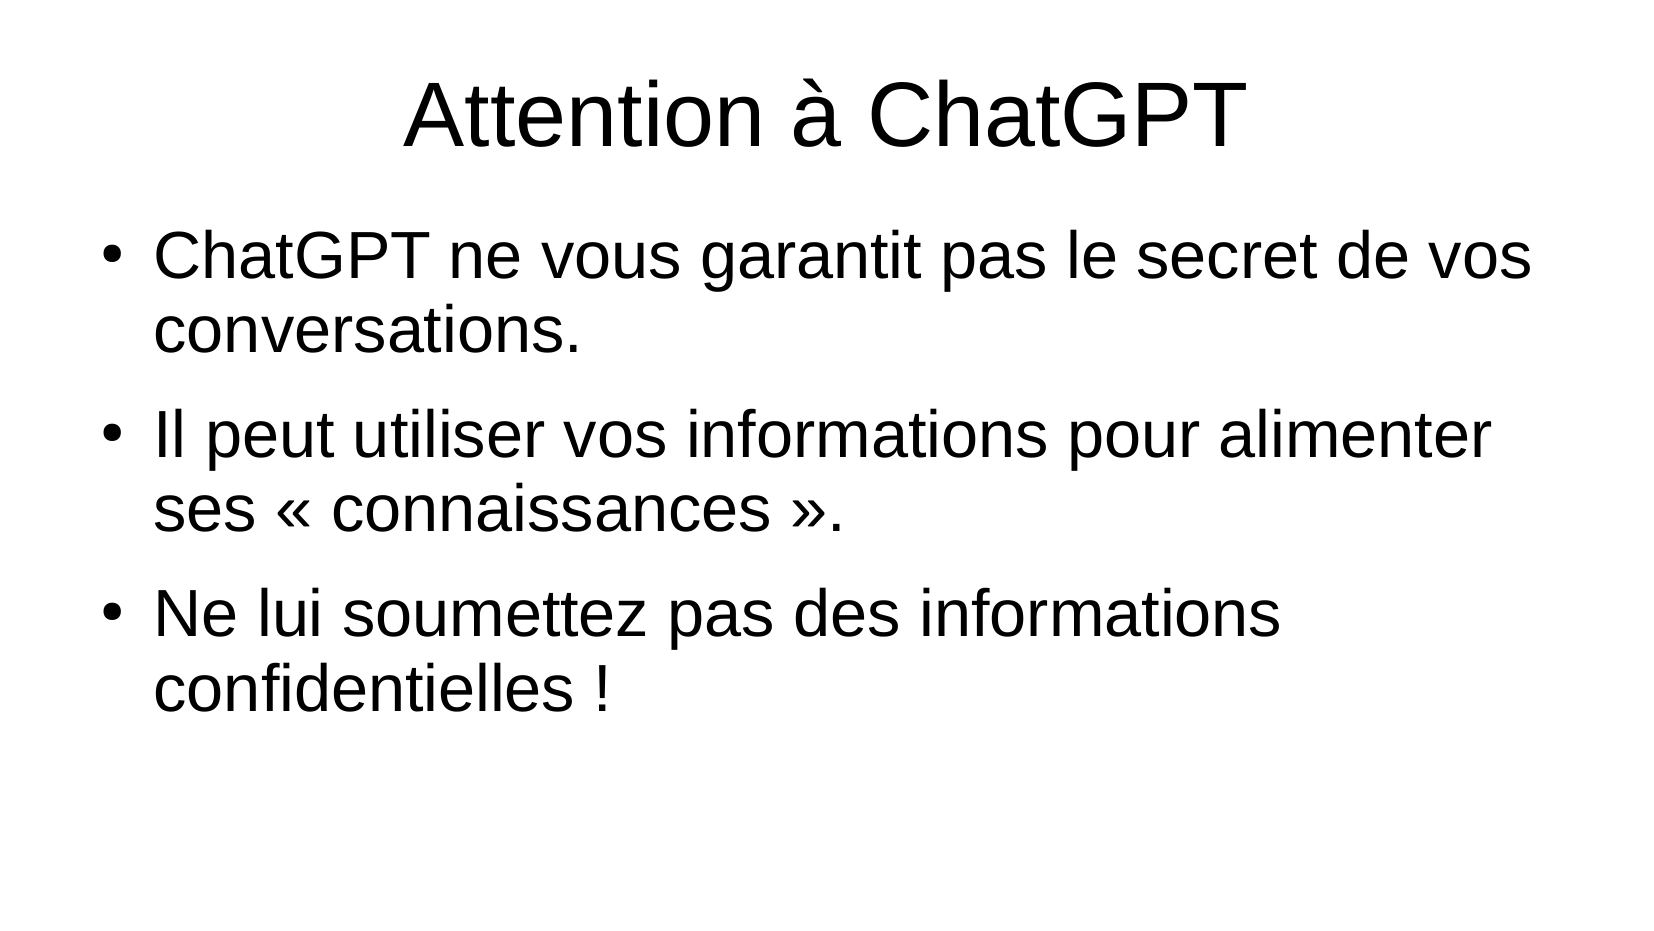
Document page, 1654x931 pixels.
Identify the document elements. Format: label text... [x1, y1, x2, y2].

title Attention à ChatGPT [82, 37, 1571, 193]
list ChatGPT ne vous garantit pas le secret de vos conversations. Il peut utiliser vos informations pour alimenter ses « connaissances ». Ne lui soumettez pas des informations confidentielles ! [82, 217, 1571, 758]
